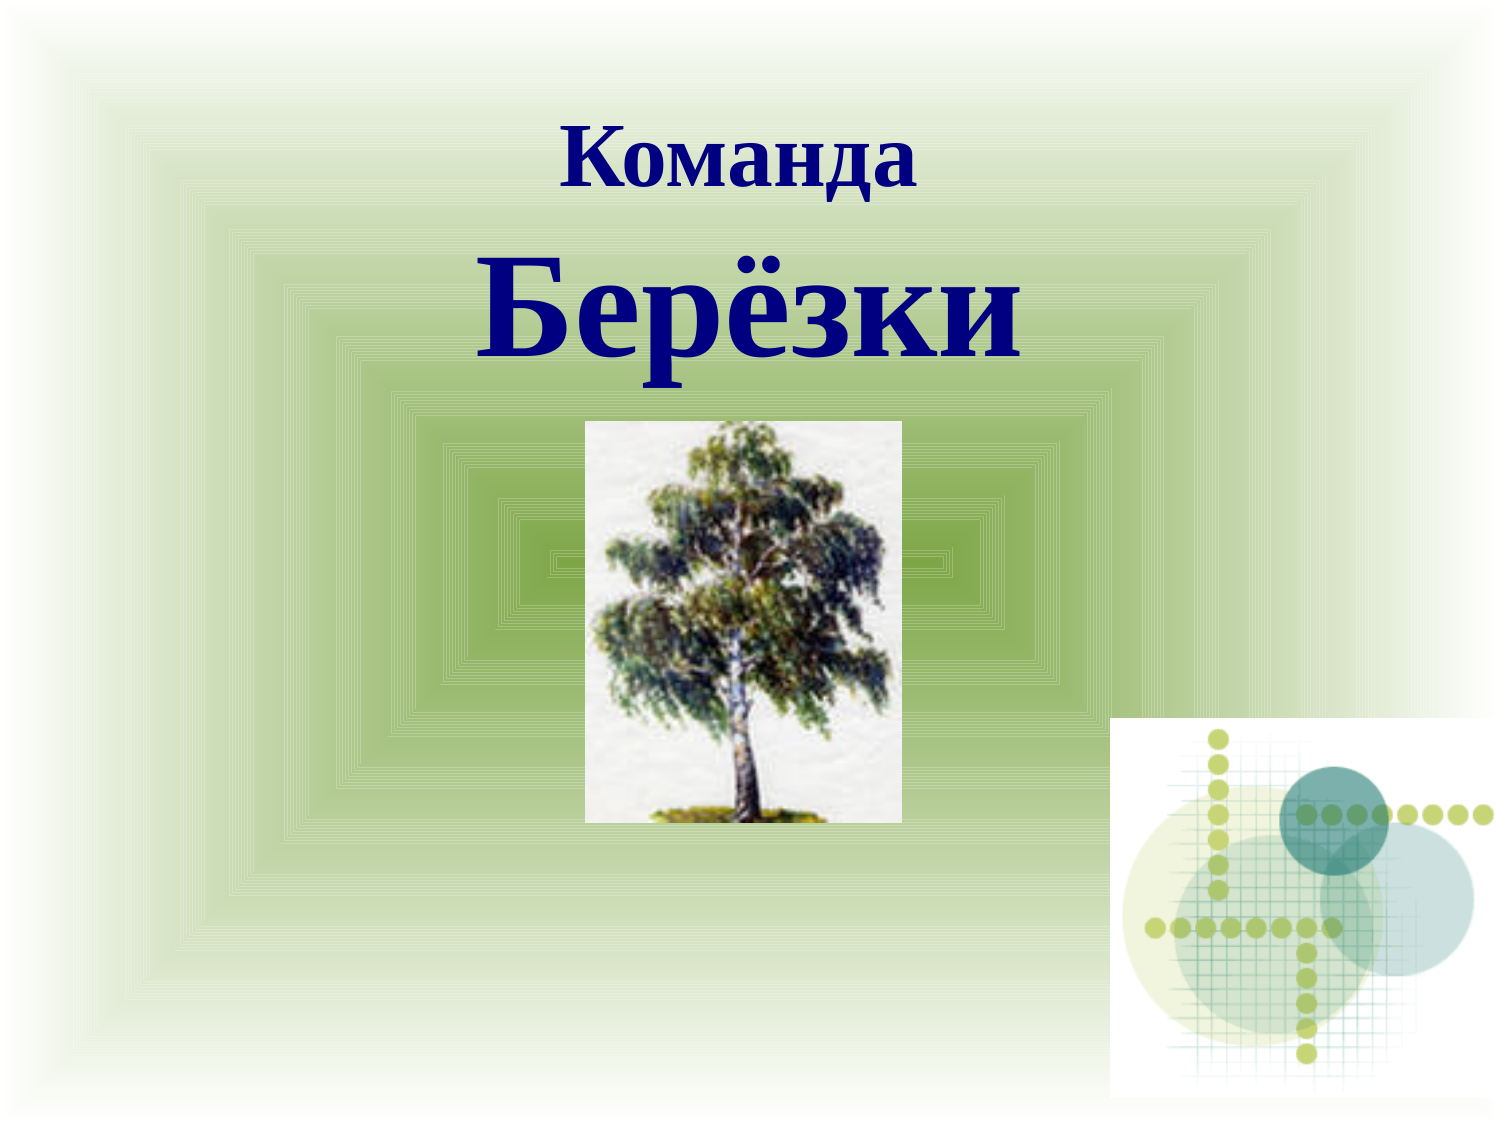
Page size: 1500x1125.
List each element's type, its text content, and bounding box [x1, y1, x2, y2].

text_box Команда Берёзки [110, 35, 1391, 446]
picture [585, 421, 902, 823]
